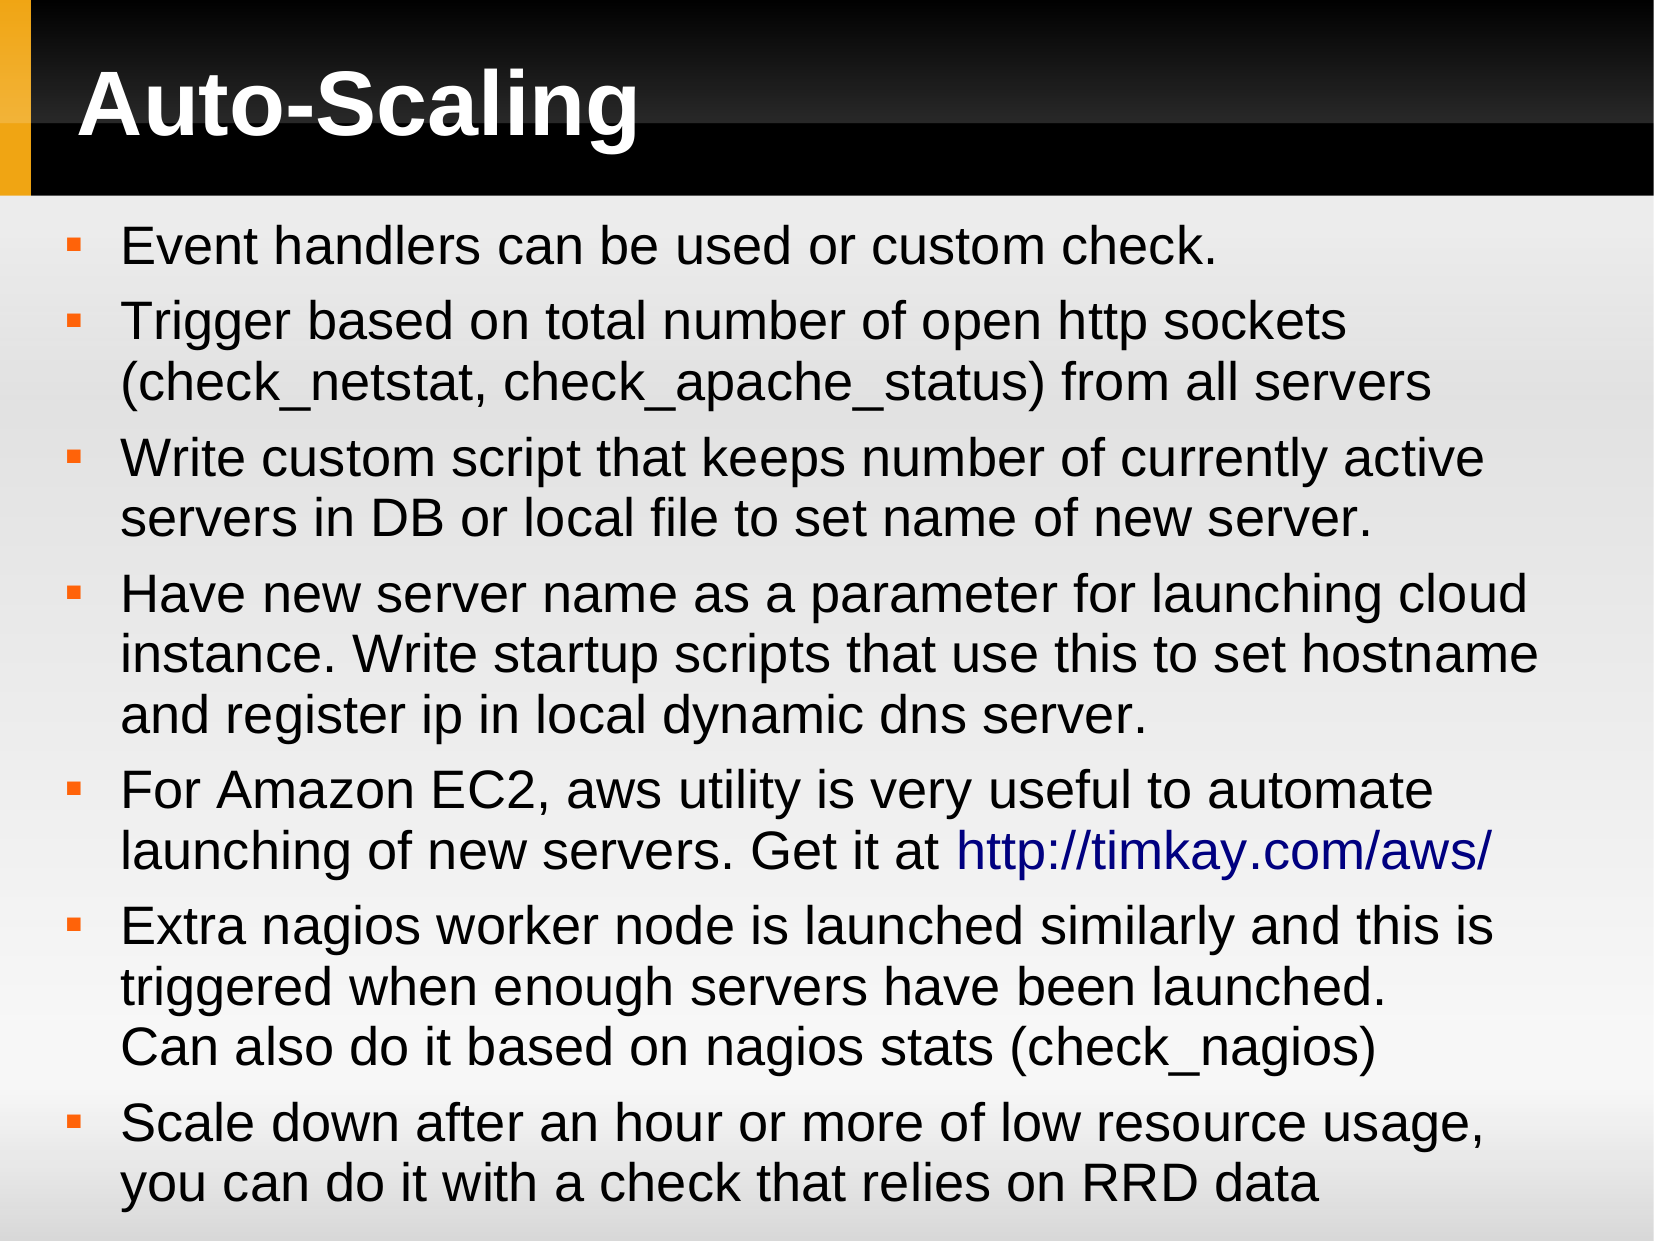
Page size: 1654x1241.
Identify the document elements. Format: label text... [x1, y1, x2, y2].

list Event handlers can be used or custom check. Trigger based on total number of open http sockets (check_netstat, check_apache_status) from all servers Write custom script that keeps number of currently active servers in DB or local file to set name of new server. Have new server name as a parameter for launching cloud instance. Write startup scripts that use this to set hostname and register ip in local dynamic dns server. For Amazon EC2, aws utility is very useful to automate launching of new servers. Get it at http://timkay.com/aws/ Extra nagios worker node is launched similarly and this is triggered when enough servers have been launched. Can also do it based on nagios stats (check_nagios) Scale down after an hour or more of low resource usage, you can do it with a check that relies on RRD data [49, 215, 1613, 1214]
title Auto-Scaling [76, 0, 1565, 208]
picture [0, 0, 1654, 1241]
